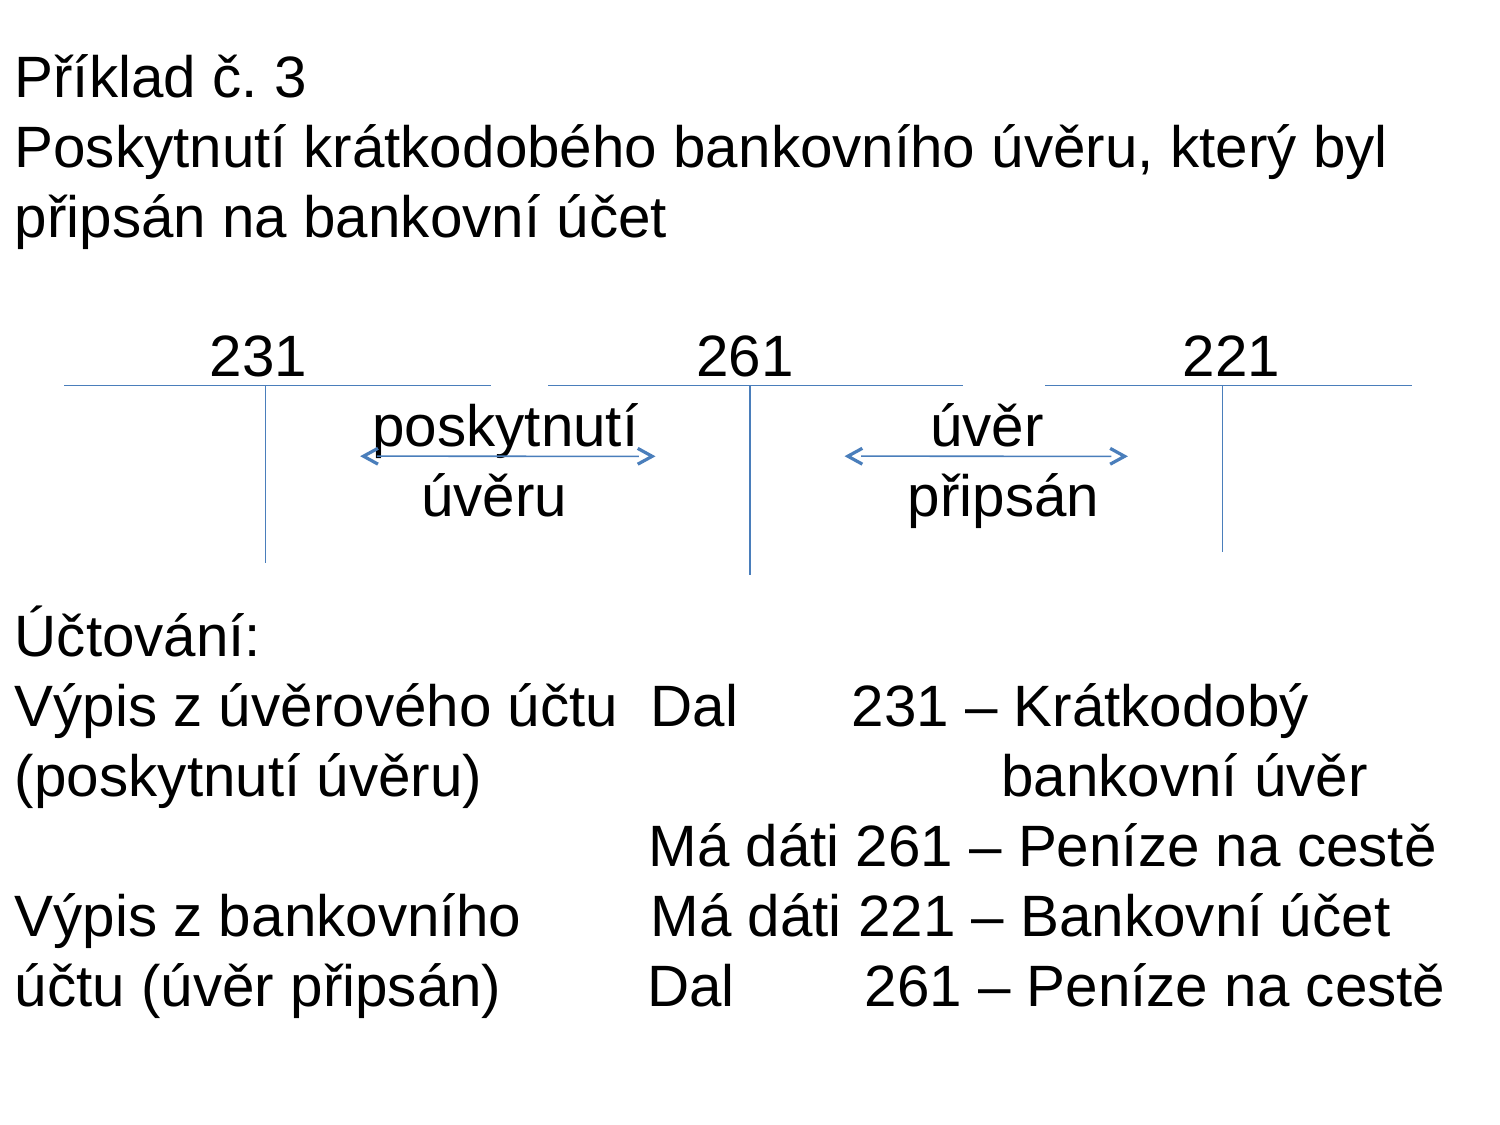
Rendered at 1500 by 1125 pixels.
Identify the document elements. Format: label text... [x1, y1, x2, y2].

text_box Příklad č. 3 Poskytnutí krátkodobého bankovního úvěru, který byl připsán na bankovní účet 231 261 221 poskytnutí úvěr úvěru připsán Účtování: Výpis z úvěrového účtu Dal 231 – Krátkodobý (poskytnutí úvěru) bankovní úvěr Má dáti 261 – Peníze na cestě Výpis z bankovního Má dáti 221 – Bankovní účet účtu (úvěr připsán) Dal 261 – Peníze na cestě [0, 31, 1480, 1097]
